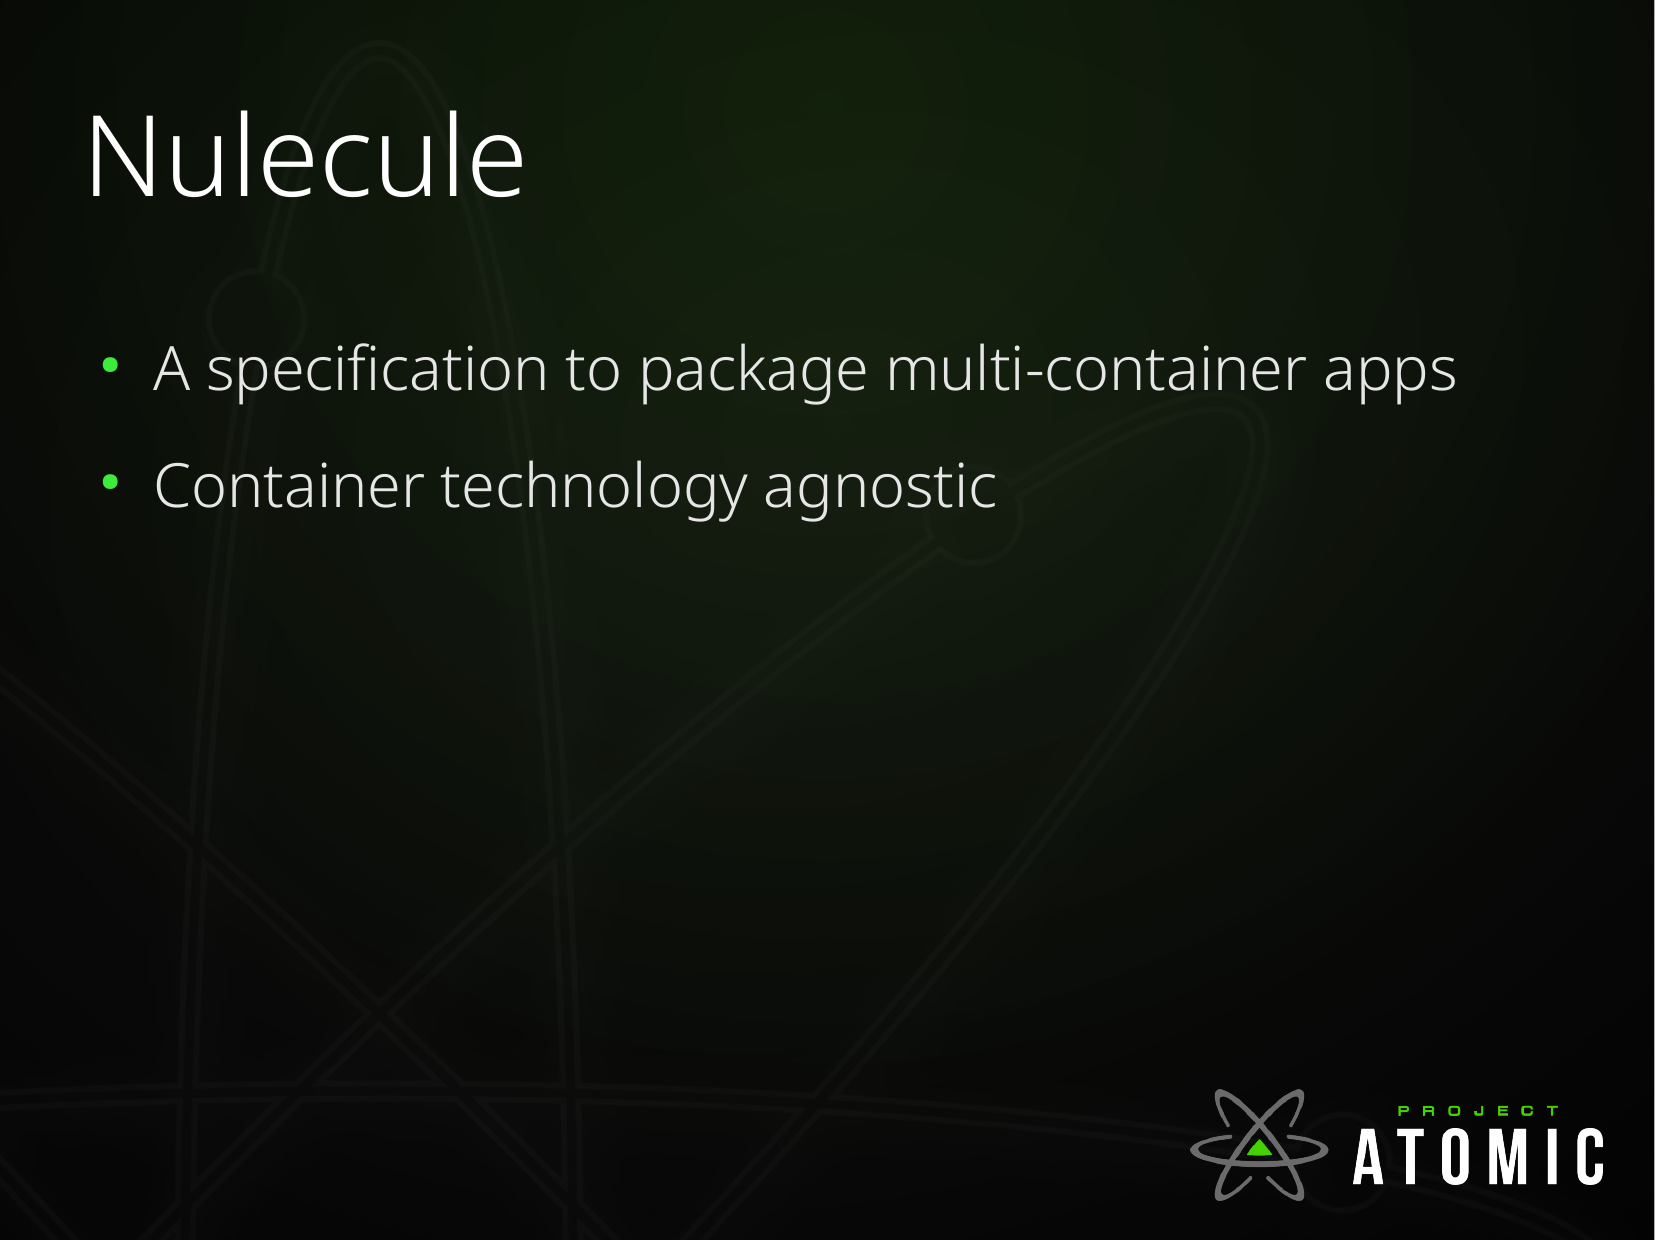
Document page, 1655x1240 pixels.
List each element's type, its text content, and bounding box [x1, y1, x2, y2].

title Nulecule [82, 49, 1572, 257]
list A specification to package multi-container apps Container technology agnostic [82, 289, 1576, 1120]
picture [0, 0, 1654, 1240]
